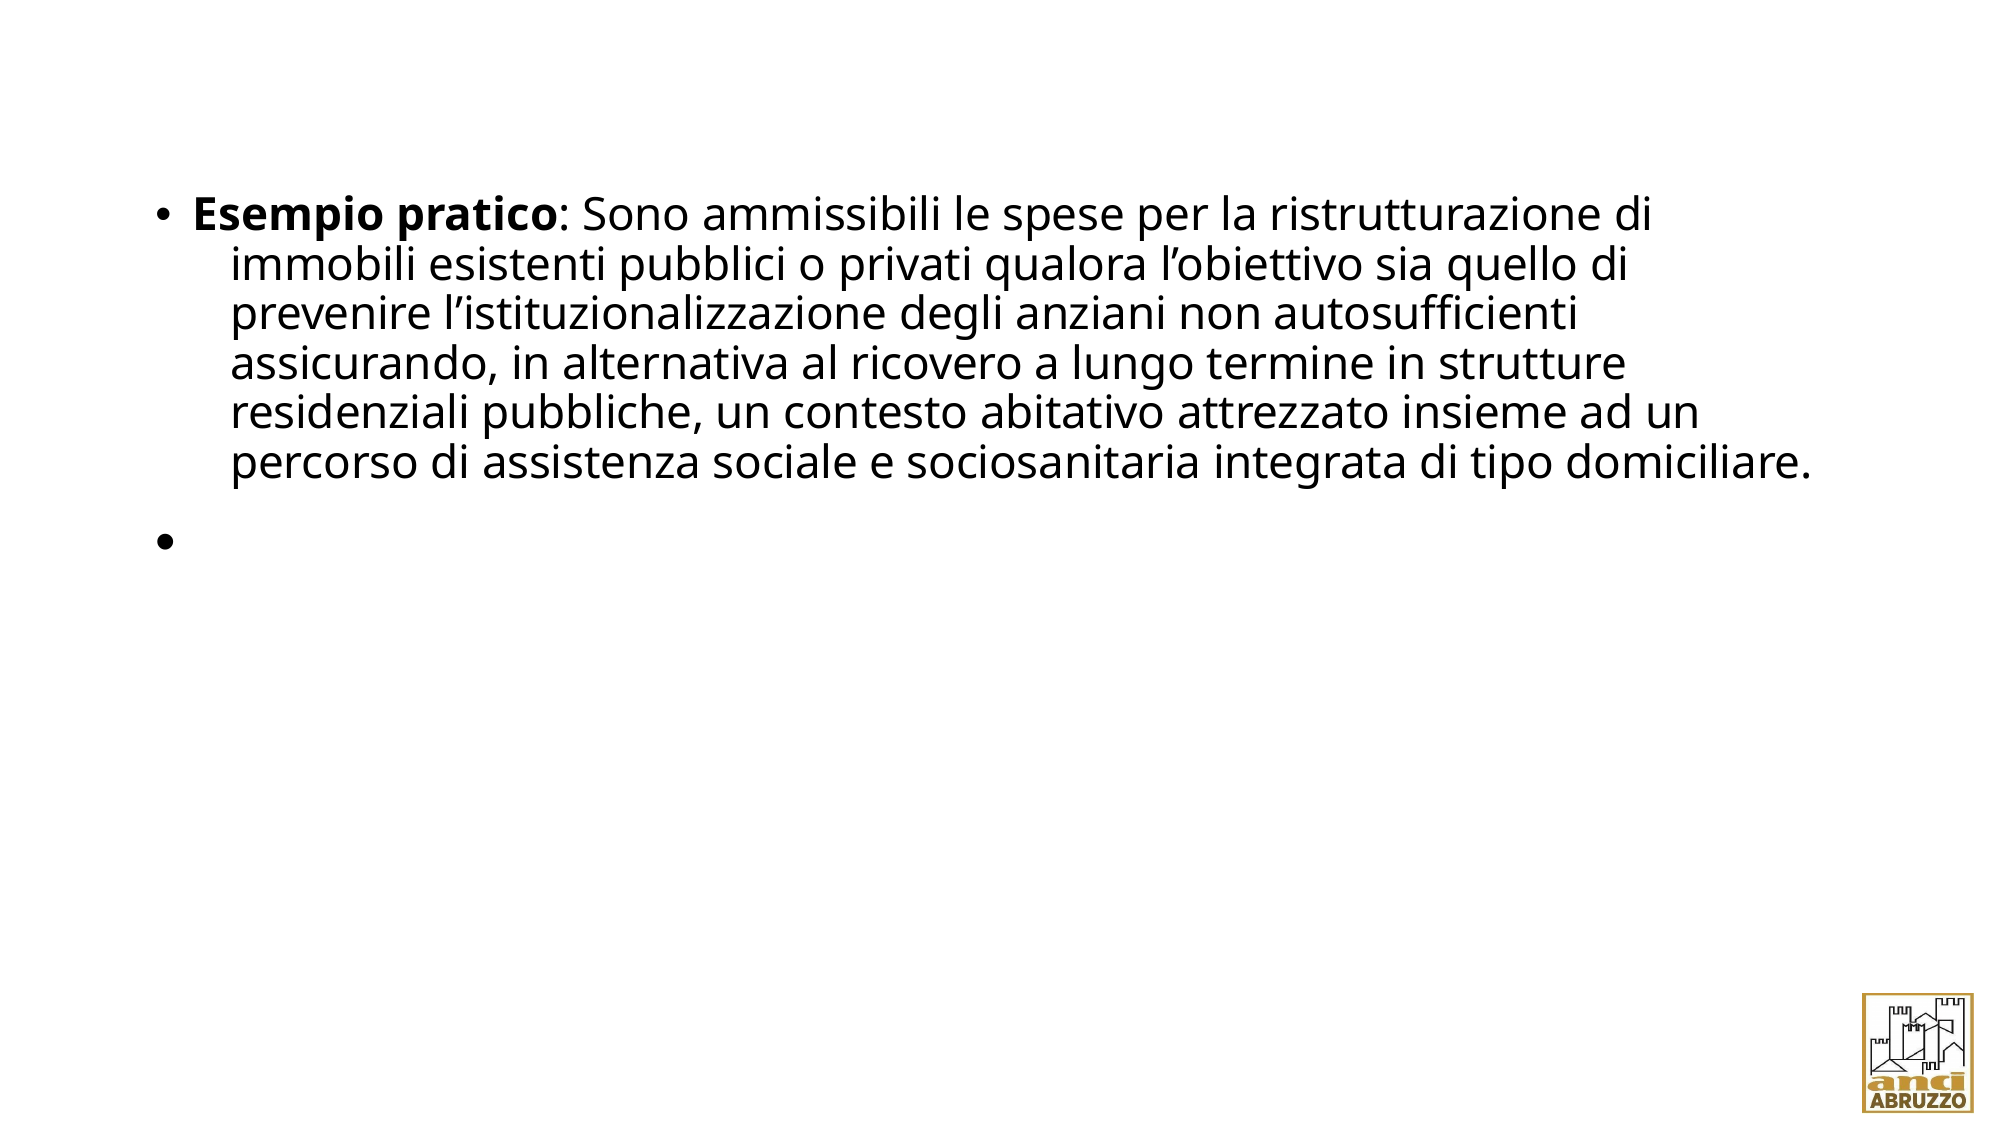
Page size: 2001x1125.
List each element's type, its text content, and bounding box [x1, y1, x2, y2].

list Esempio pratico: Sono ammissibili le spese per la ristrutturazione di immobili esistenti pubblici o privati qualora l’obiettivo sia quello di prevenire l’istituzionalizzazione degli anziani non autosufficienti assicurando, in alternativa al ricovero a lungo termine in strutture residenziali pubbliche, un contesto abitativo attrezzato insieme ad un percorso di assistenza sociale e sociosanitaria integrata di tipo domiciliare. [140, 183, 1846, 867]
